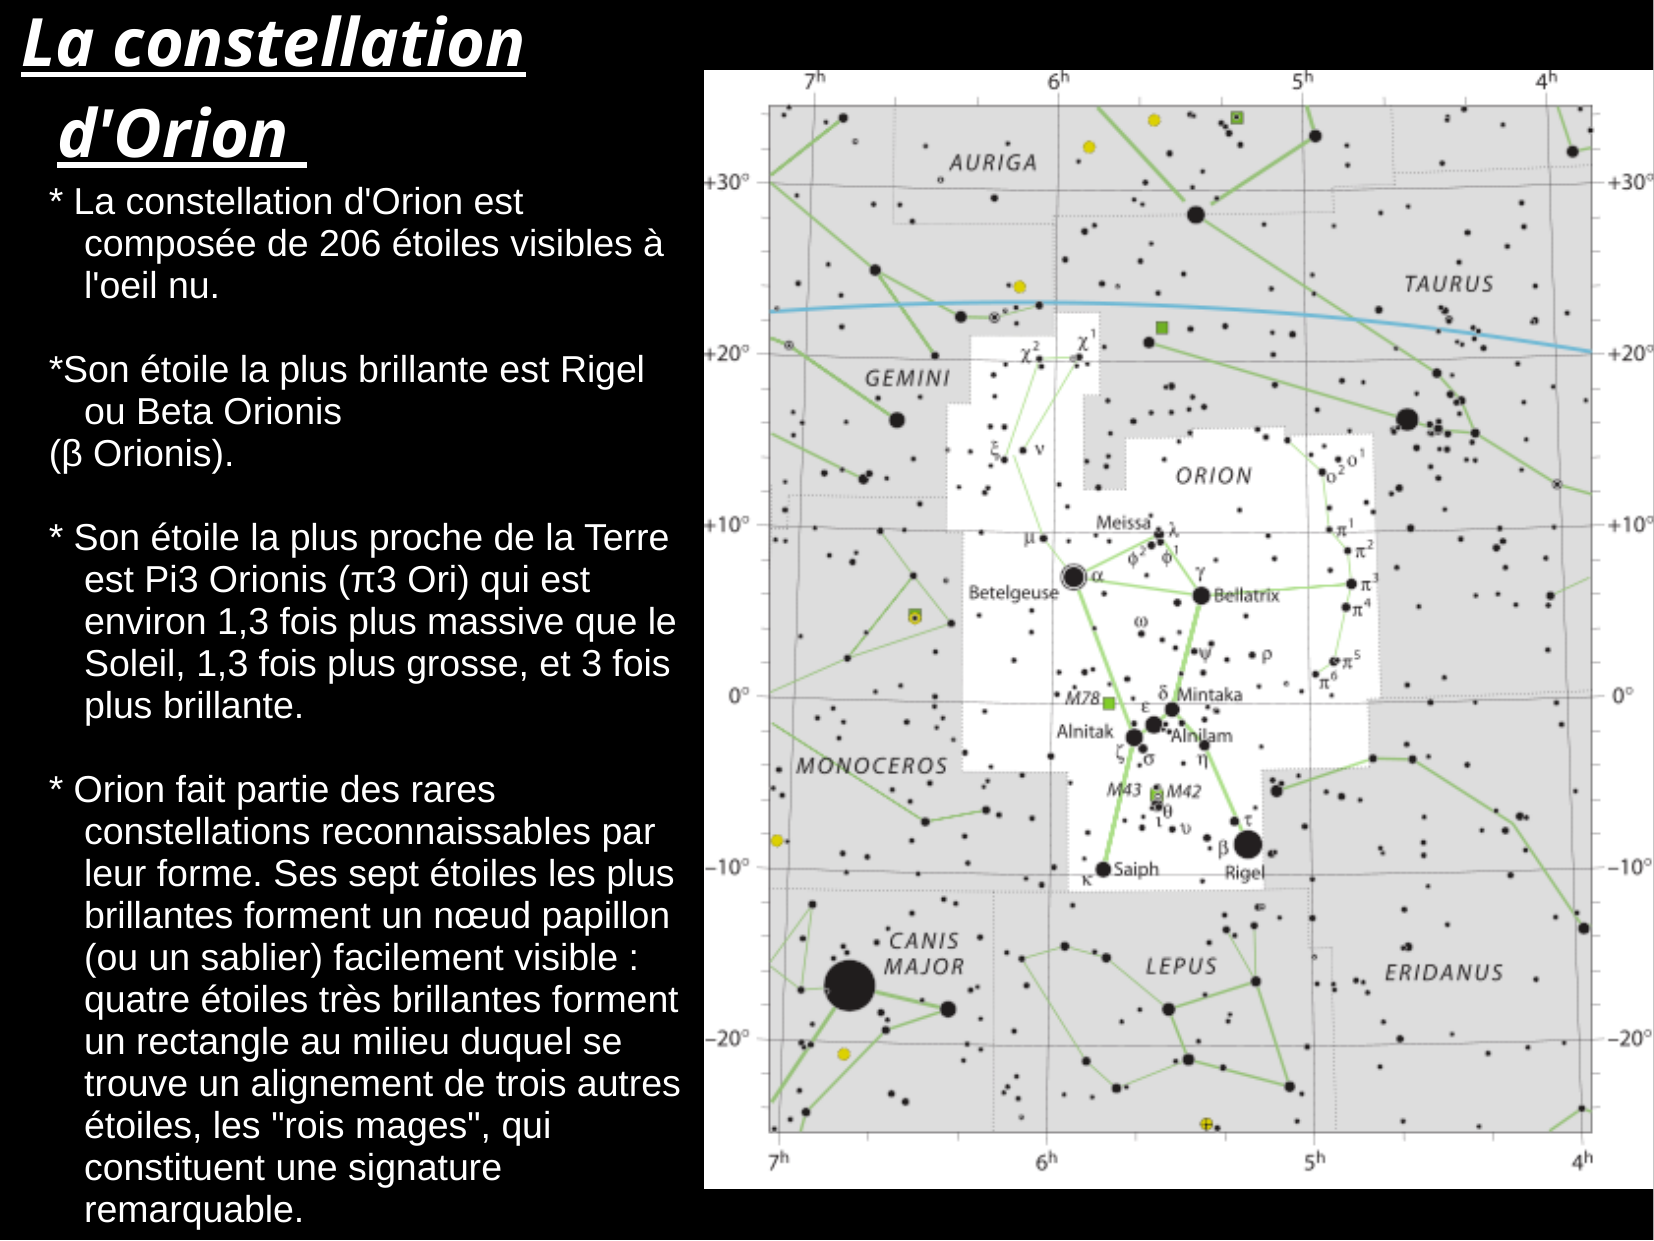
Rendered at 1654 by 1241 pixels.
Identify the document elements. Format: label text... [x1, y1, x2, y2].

text_box * La constellation d'Orion est composée de 206 étoiles visibles à l'oeil nu. *Son étoile la plus brillante est Rigel ou Beta Orionis (β Orionis). * Son étoile la plus proche de la Terre est Pi3 Orionis (π3 Ori) qui est environ 1,3 fois plus massive que le Soleil, 1,3 fois plus grosse, et 3 fois plus brillante. * Orion fait partie des rares constellations reconnaissables par leur forme. Ses sept étoiles les plus brillantes forment un nœud papillon (ou un sablier) facilement visible : quatre étoiles très brillantes forment un rectangle au milieu duquel se trouve un alignement de trois autres étoiles, les "rois mages", qui constituent une signature remarquable. [33, 173, 709, 1241]
picture [704, 70, 1654, 1189]
text_box La constellation d'Orion [6, 0, 626, 166]
